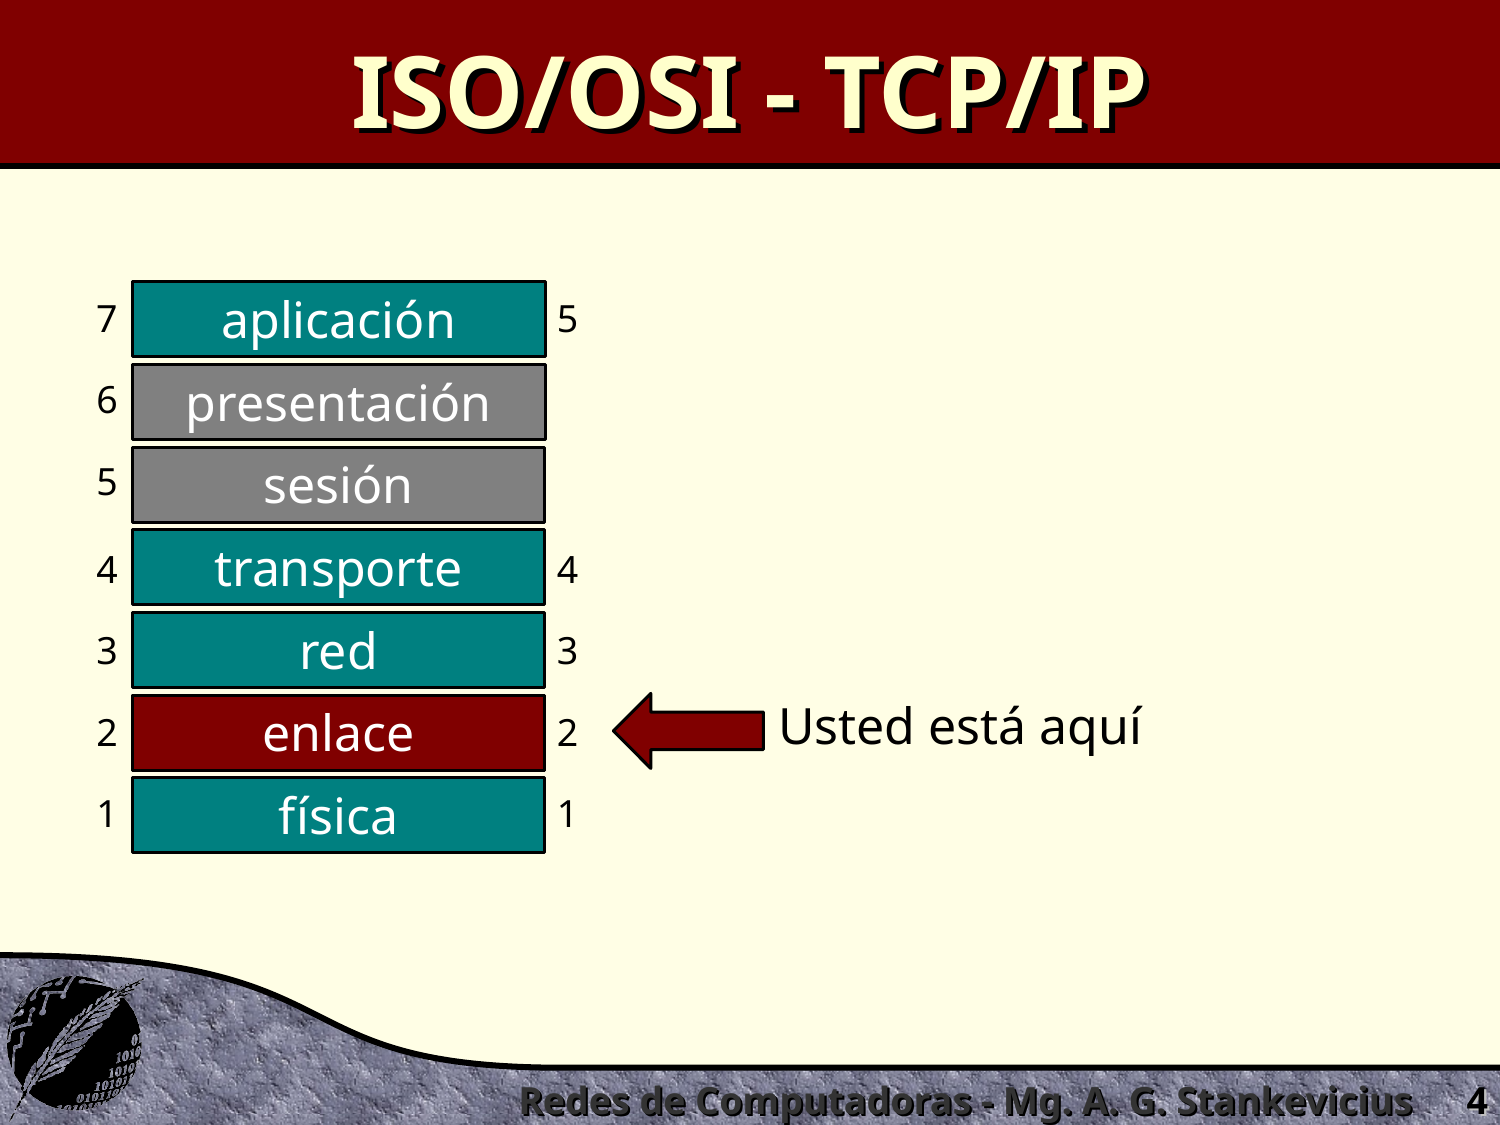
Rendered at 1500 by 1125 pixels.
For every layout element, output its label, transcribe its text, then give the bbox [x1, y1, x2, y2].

text_box 6 [81, 368, 132, 430]
text_box Usted está aquí [763, 684, 1157, 769]
text_box 4 [541, 538, 594, 599]
picture [790, 1100, 795, 1110]
text_box enlace [132, 695, 545, 771]
title ISO/OSI - TCP/IP [15, 5, 1485, 160]
text_box 4 [81, 538, 132, 599]
text_box [613, 693, 763, 769]
text_box aplicación [132, 281, 546, 357]
text_box 7 [81, 287, 132, 348]
text_box 5 [541, 287, 594, 348]
text_box 5 [81, 450, 132, 511]
text_box 3 [81, 619, 132, 680]
text_box presentación [132, 364, 546, 440]
text_box 2 [81, 701, 132, 762]
text_box física [132, 777, 545, 853]
text_box 1 [81, 782, 132, 843]
text_box 1 [541, 782, 594, 843]
picture [1047, 1100, 1054, 1110]
text_box red [132, 612, 545, 688]
text_box 2 [545, 701, 594, 763]
text_box sesión [132, 447, 545, 523]
picture [0, 959, 1500, 1125]
text_box transporte [132, 529, 545, 605]
text_box 3 [541, 619, 594, 680]
